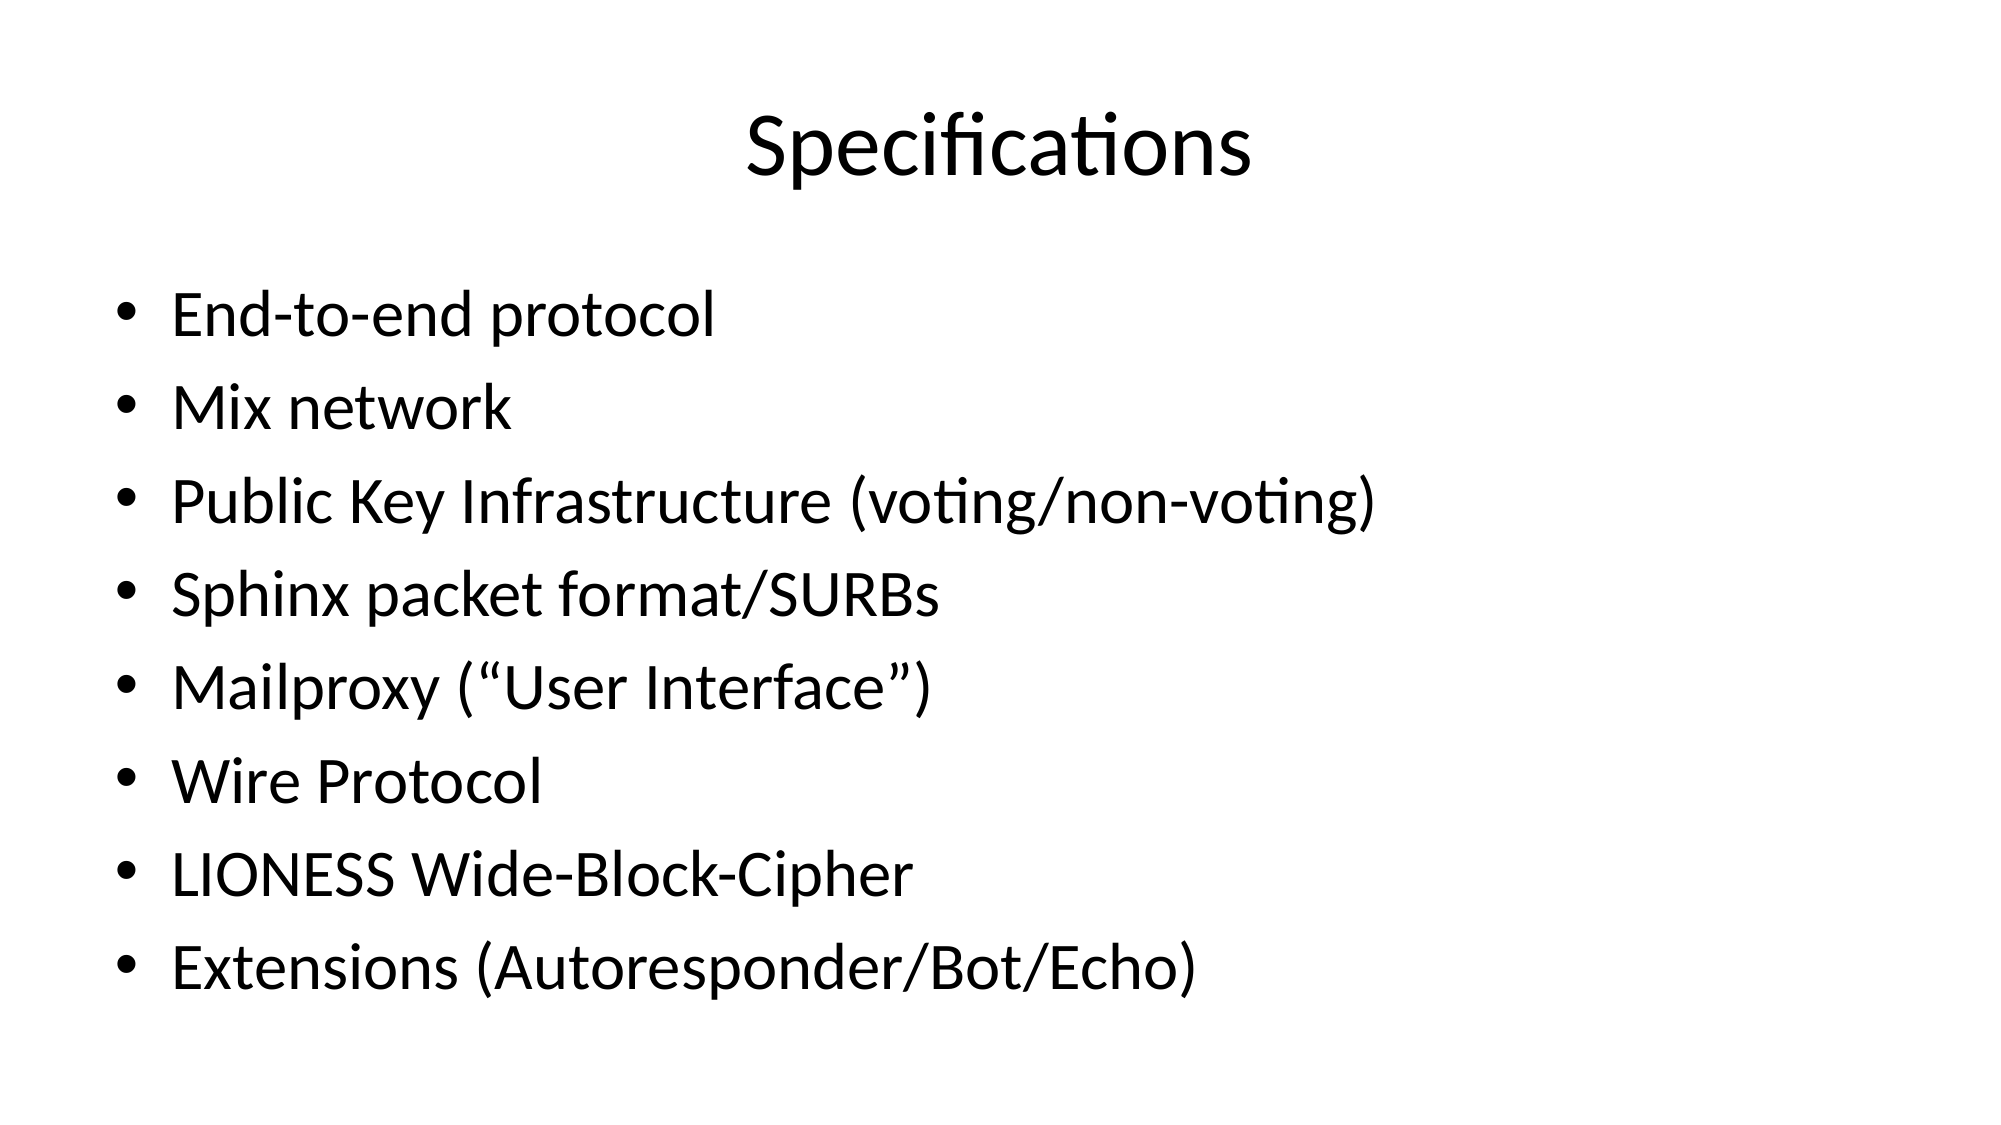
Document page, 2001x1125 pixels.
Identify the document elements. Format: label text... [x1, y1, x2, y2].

text_box Specifications [99, 45, 1900, 233]
text_box End-to-end protocol Mix network Public Key Infrastructure (voting/non-voting) Sphinx packet format/SURBs Mailproxy (“User Interface”) Wire Protocol LIONESS Wide-Block-Cipher Extensions (Autoresponder/Bot/Echo) [99, 262, 1900, 1005]
